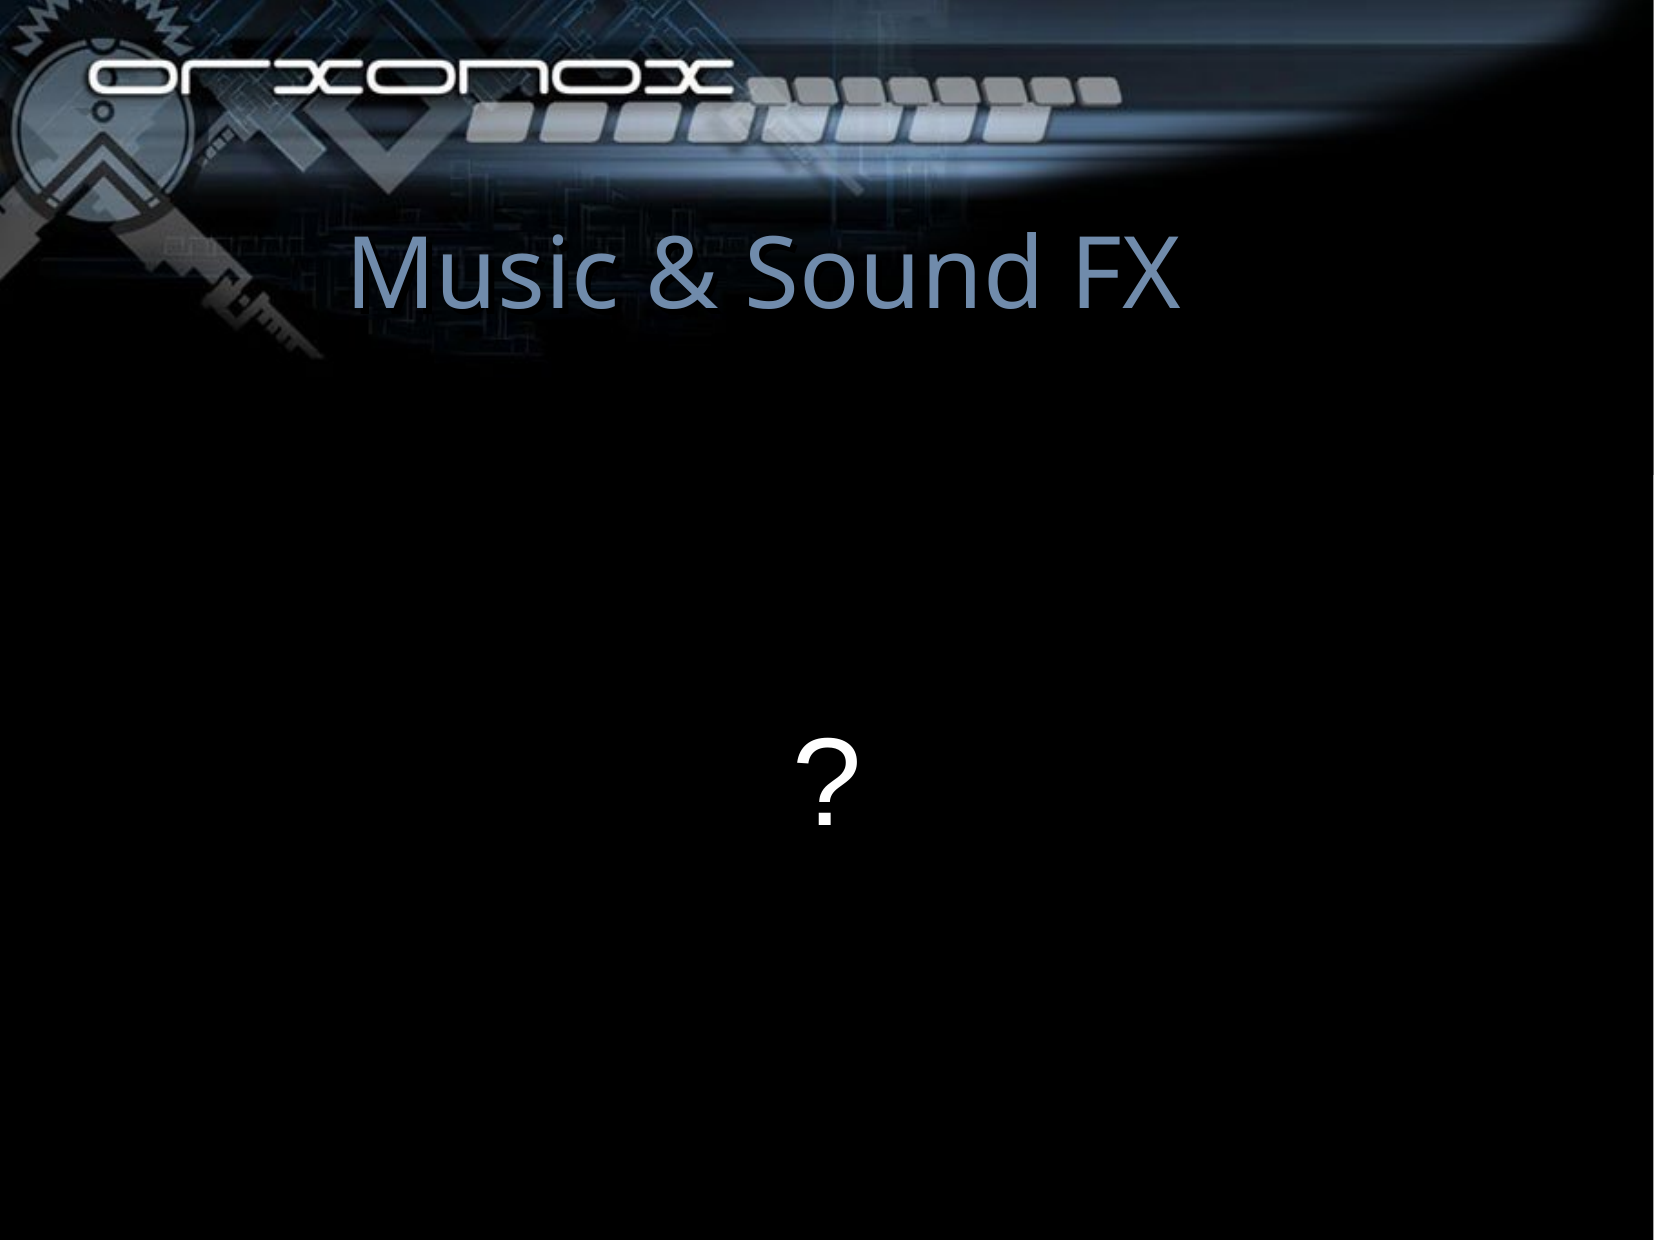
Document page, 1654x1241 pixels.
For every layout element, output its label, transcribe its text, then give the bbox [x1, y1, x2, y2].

subtitle ? [82, 380, 1571, 1184]
text_box Music & Sound FX [330, 194, 1306, 326]
picture [0, 0, 1654, 475]
